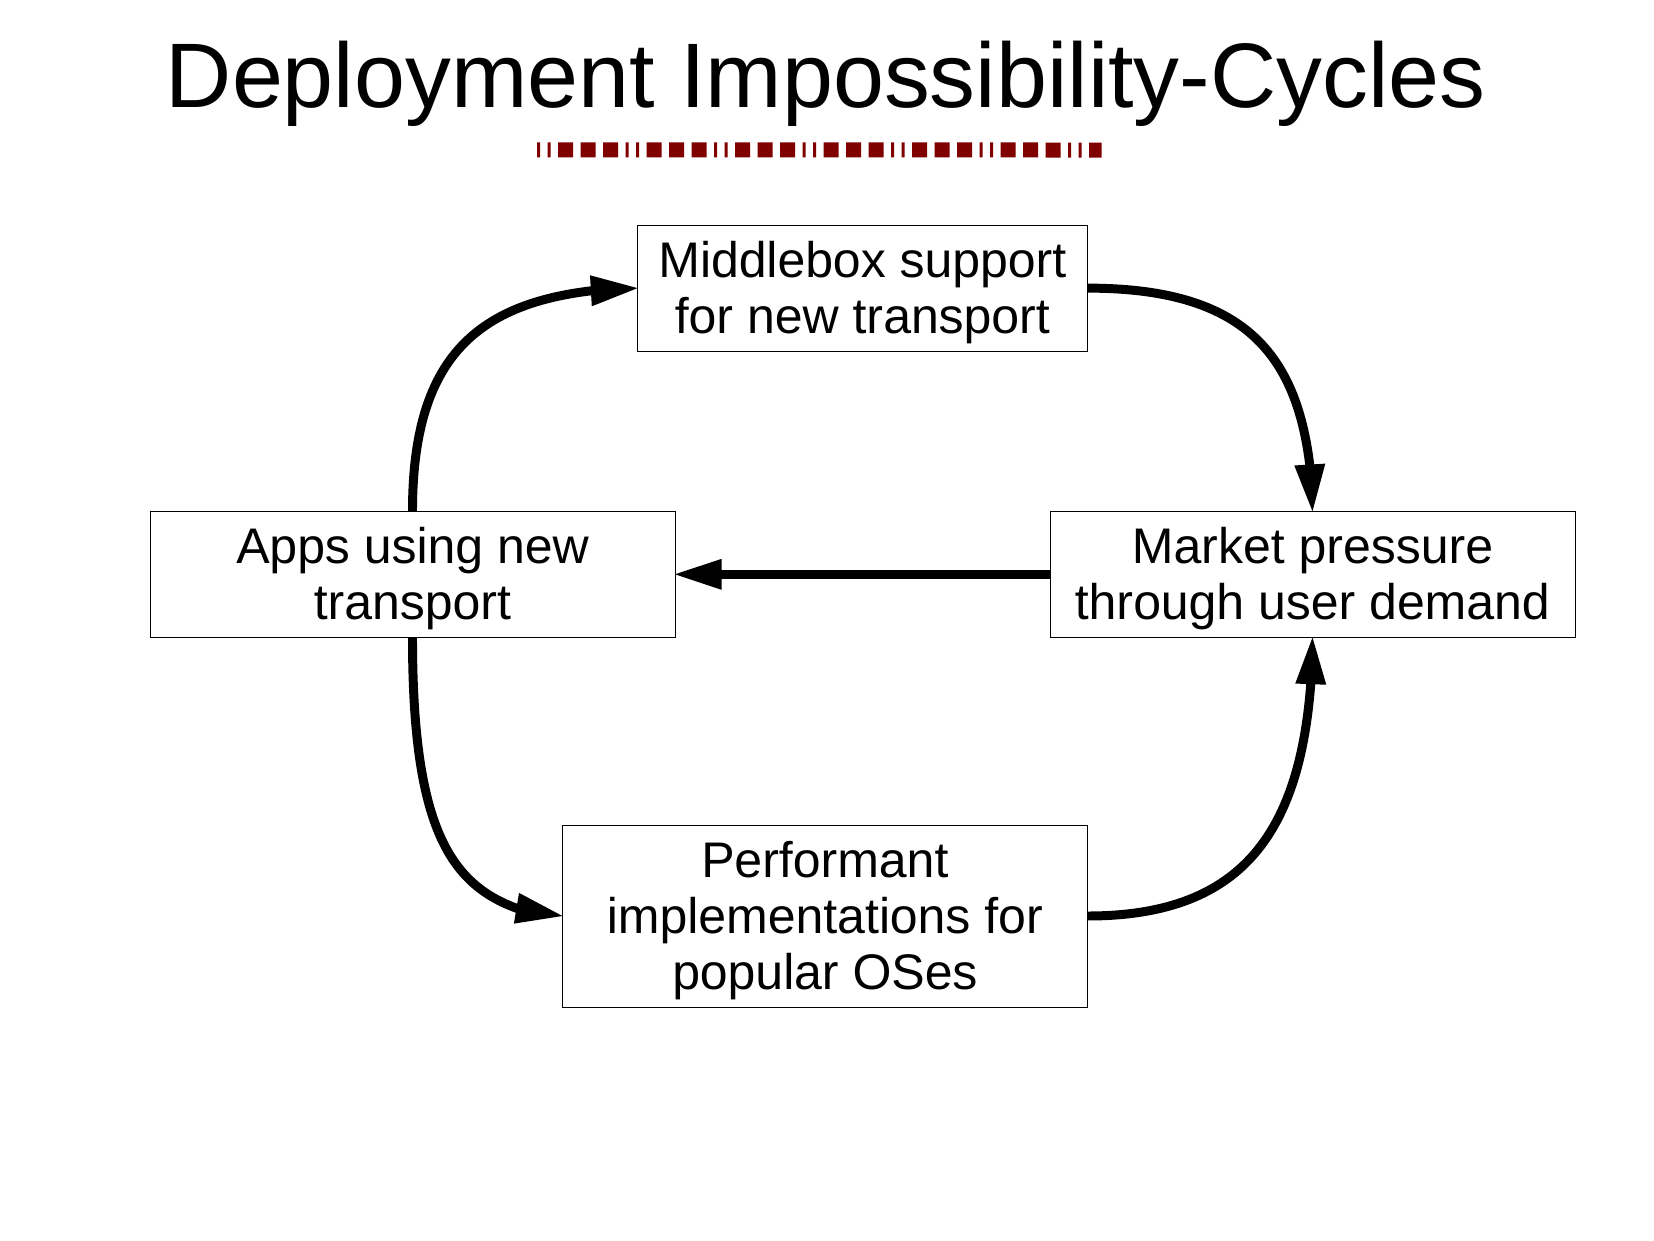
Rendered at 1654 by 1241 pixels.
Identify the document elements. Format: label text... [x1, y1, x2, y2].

text_box Middlebox support for new transport [637, 225, 1088, 352]
text_box Apps using new transport [150, 511, 676, 638]
title Deployment Impossibility-Cycles [82, 0, 1571, 173]
text_box Market pressure through user demand [1050, 511, 1576, 638]
text_box Performant implementations for popular OSes [562, 825, 1088, 1008]
